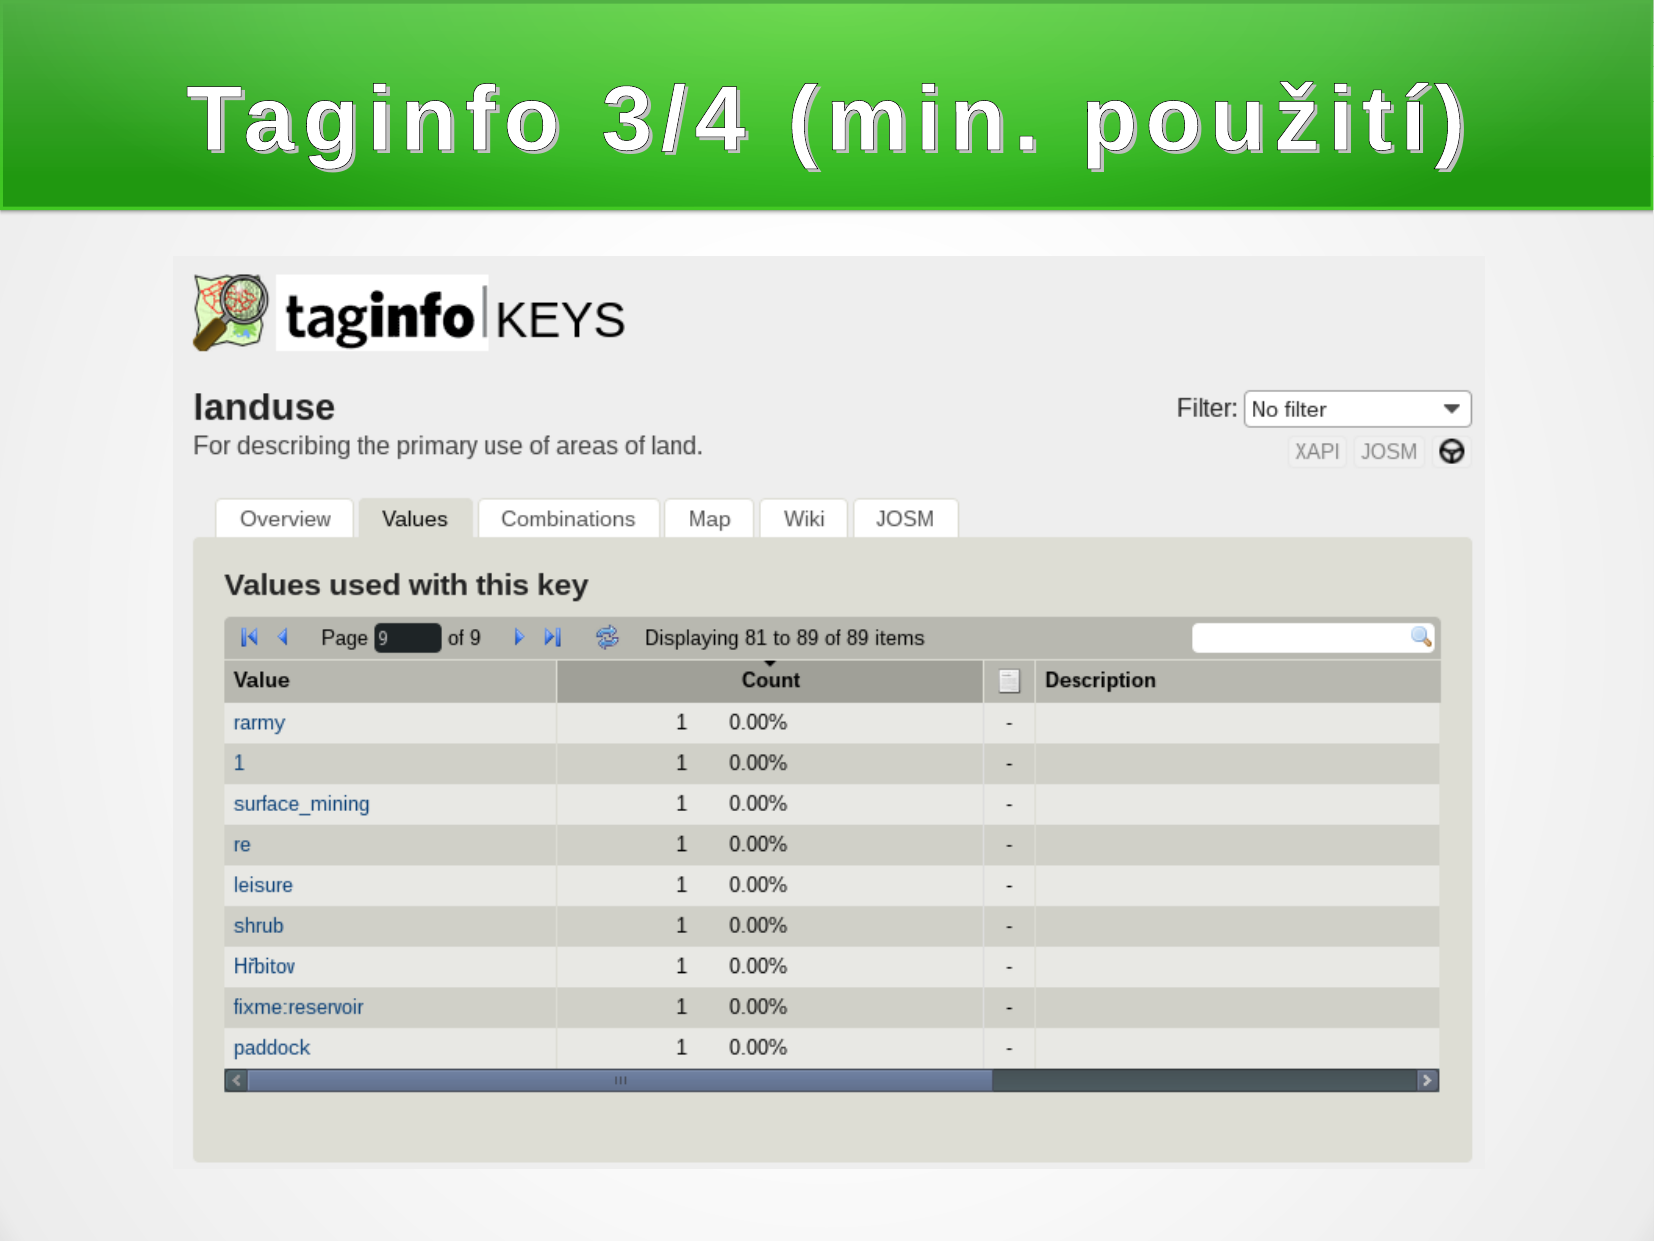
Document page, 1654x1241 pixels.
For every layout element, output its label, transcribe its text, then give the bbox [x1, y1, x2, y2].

title Taginfo 3/4 (min. použití) [82, 47, 1571, 189]
picture [173, 256, 1485, 1170]
